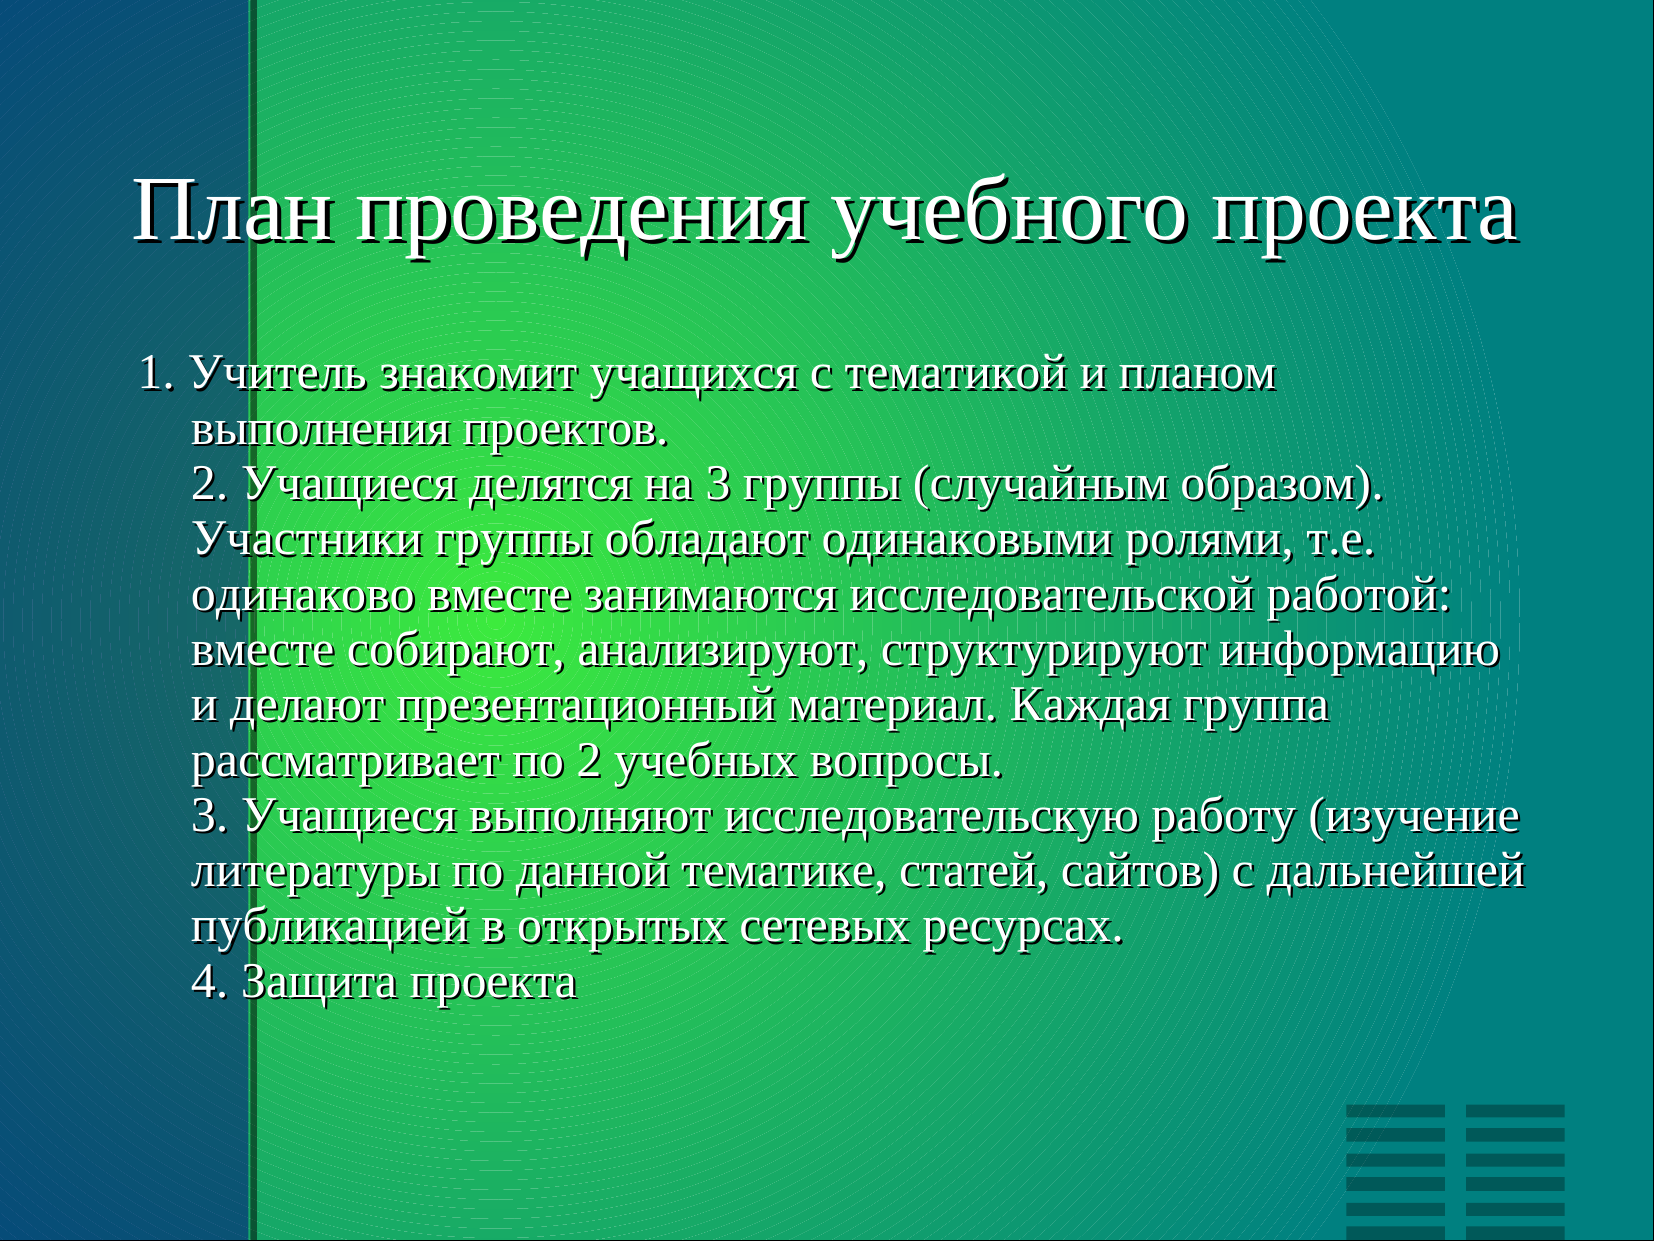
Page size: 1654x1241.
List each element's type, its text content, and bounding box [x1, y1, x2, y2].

list 1. Учитель знакомит учащихся с тематикой и планом выполнения проектов. 2. Учащиеся делятся на 3 группы (случайным образом). Участники группы обладают одинаковыми ролями, т.е. одинаково вместе занимаются исследовательской работой: вместе собирают, анализируют, структурируют информацию и делают презентационный материал. Каждая группа рассматривает по 2 учебных вопросы. 3. Учащиеся выполняют исследовательскую работу (изучение литературы по данной тематике, статей, сайтов) с дальнейшей публикацией в открытых сетевых ресурсах. 4. Защита проекта [119, 344, 1533, 1149]
title План проведения учебного проекта [119, 112, 1533, 305]
